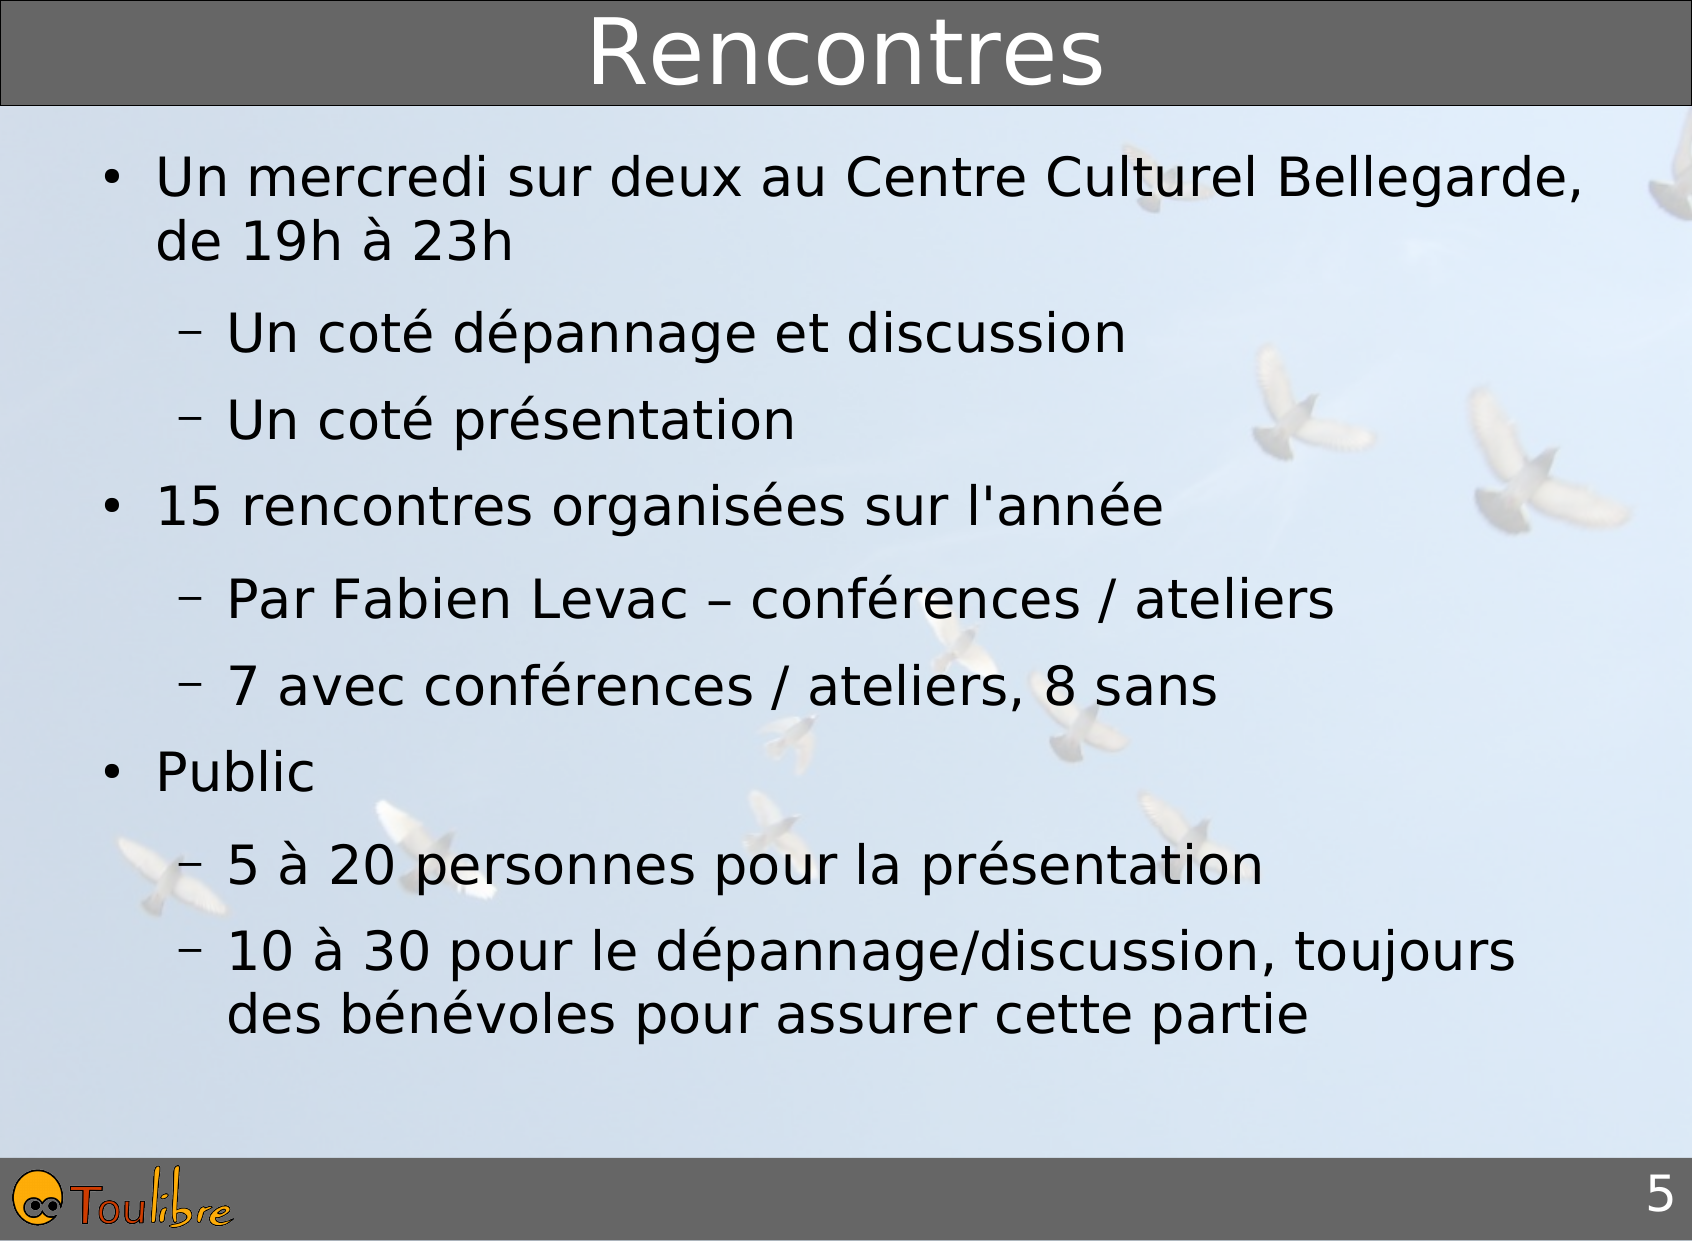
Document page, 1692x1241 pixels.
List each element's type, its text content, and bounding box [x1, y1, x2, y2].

list Un mercredi sur deux au Centre Culturel Bellegarde, de 19h à 23h Un coté dépannage et discussion Un coté présentation 15 rencontres organisées sur l'année Par Fabien Levac – conférences / ateliers 7 avec conférences / ateliers, 8 sans Public 5 à 20 personnes pour la présentation 10 à 30 pour le dépannage/discussion, toujours des bénévoles pour assurer cette partie [84, 146, 1608, 1095]
picture [12, 1165, 234, 1228]
title Rencontres [0, 0, 1692, 107]
